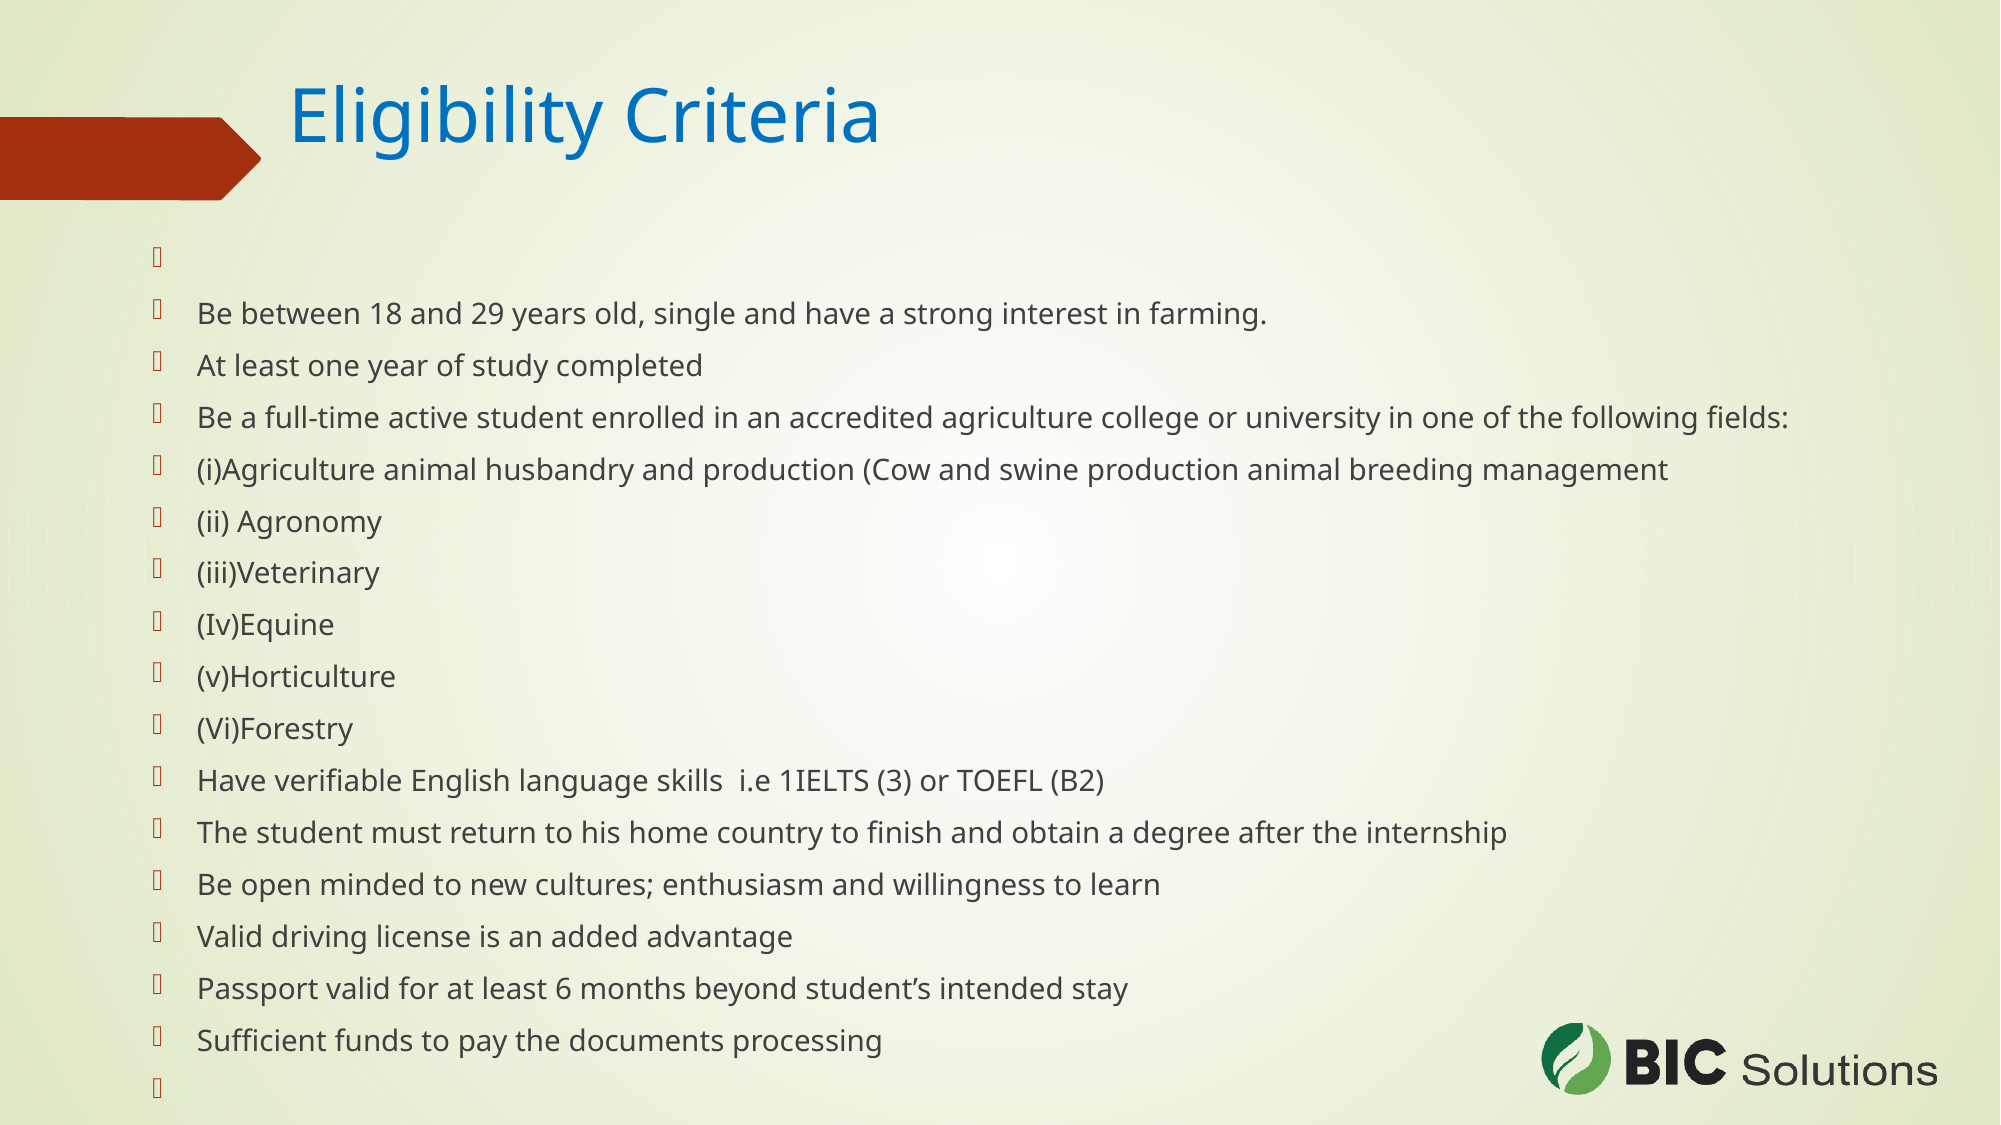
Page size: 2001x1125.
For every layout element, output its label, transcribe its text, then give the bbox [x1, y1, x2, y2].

title Eligibility Criteria [137, 59, 1863, 207]
list Be between 18 and 29 years old, single and have a strong interest in farming. At least one year of study completed Be a full-time active student enrolled in an accredited agriculture college or university in one of the following fields: (i)Agriculture animal husbandry and production (Cow and swine production animal breeding management (ii) Agronomy (iii)Veterinary (Iv)Equine (v)Horticulture (Vi)Forestry Have verifiable English language skills i.e 1IELTS (3) or TOEFL (B2) The student must return to his home country to finish and obtain a degree after the internship Be open minded to new cultures; enthusiasm and willingness to learn Valid driving license is an added advantage Passport valid for at least 6 months beyond student’s intended stay Sufficient funds to pay the documents processing [137, 235, 1863, 1065]
picture [1541, 1023, 1937, 1095]
